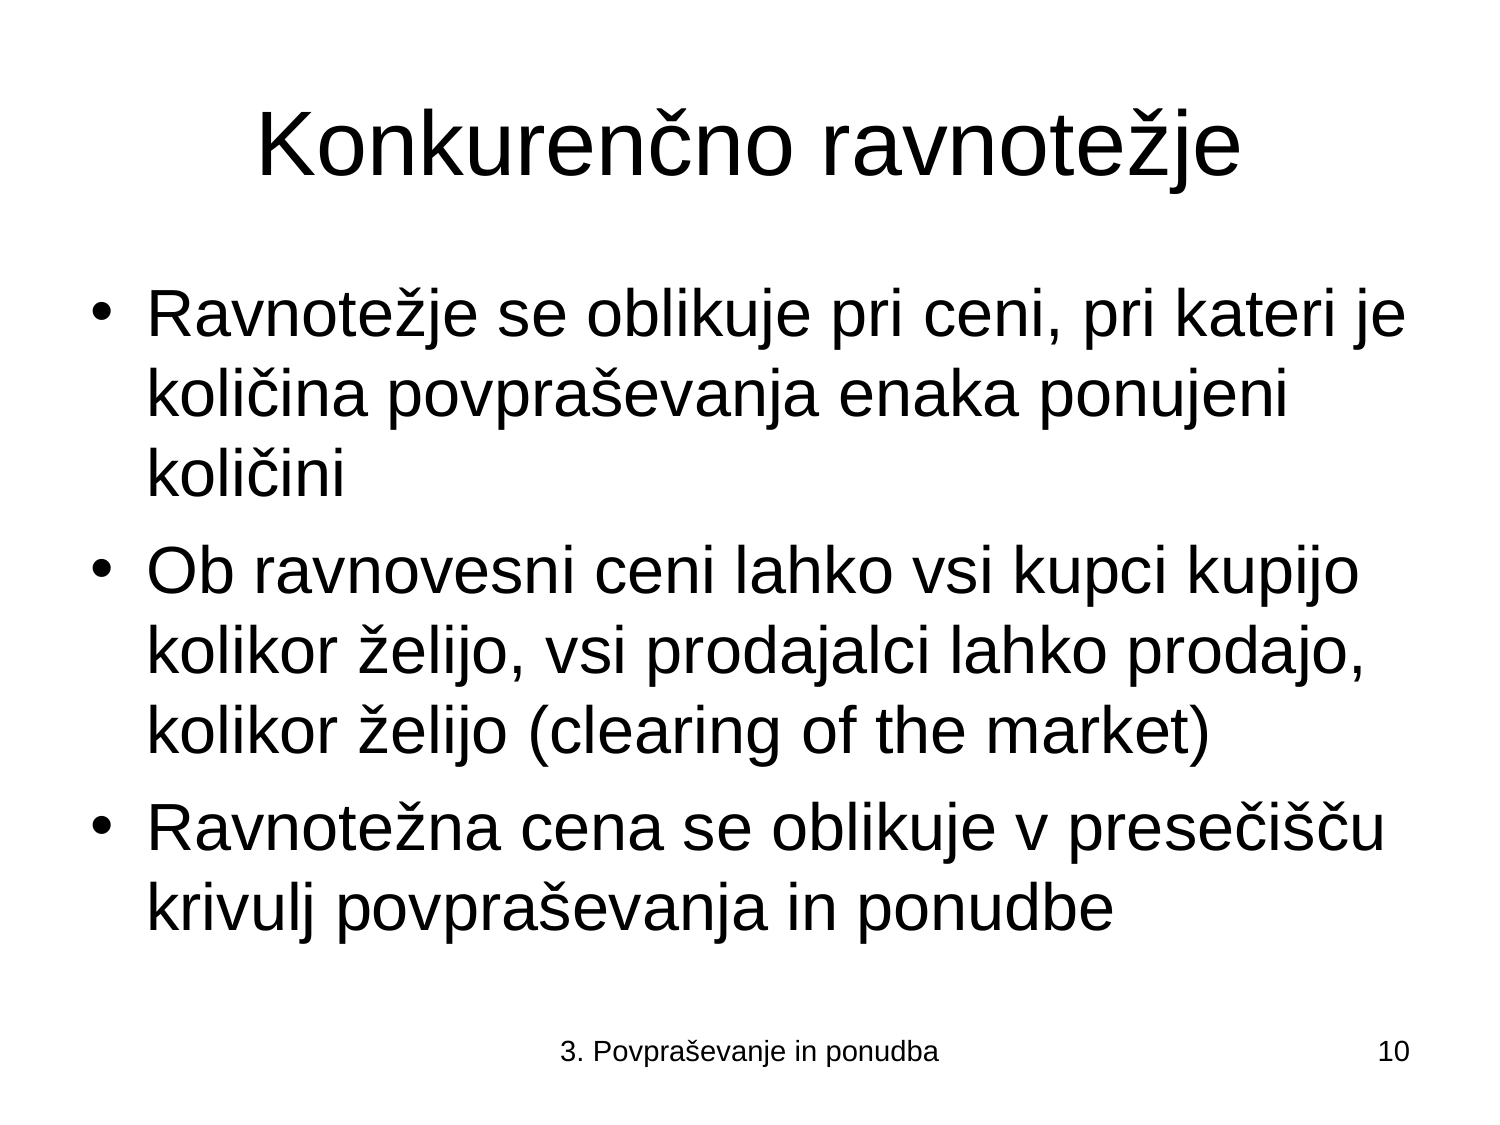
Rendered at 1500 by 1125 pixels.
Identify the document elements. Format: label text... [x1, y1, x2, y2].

title Konkurenčno ravnotežje [75, 45, 1426, 233]
list Ravnotežje se oblikuje pri ceni, pri kateri je količina povpraševanja enaka ponujeni količini Ob ravnovesni ceni lahko vsi kupci kupijo kolikor želijo, vsi prodajalci lahko prodajo, kolikor želijo (clearing of the market) Ravnotežna cena se oblikuje v presečišču krivulj povpraševanja in ponudbe [75, 262, 1426, 1125]
